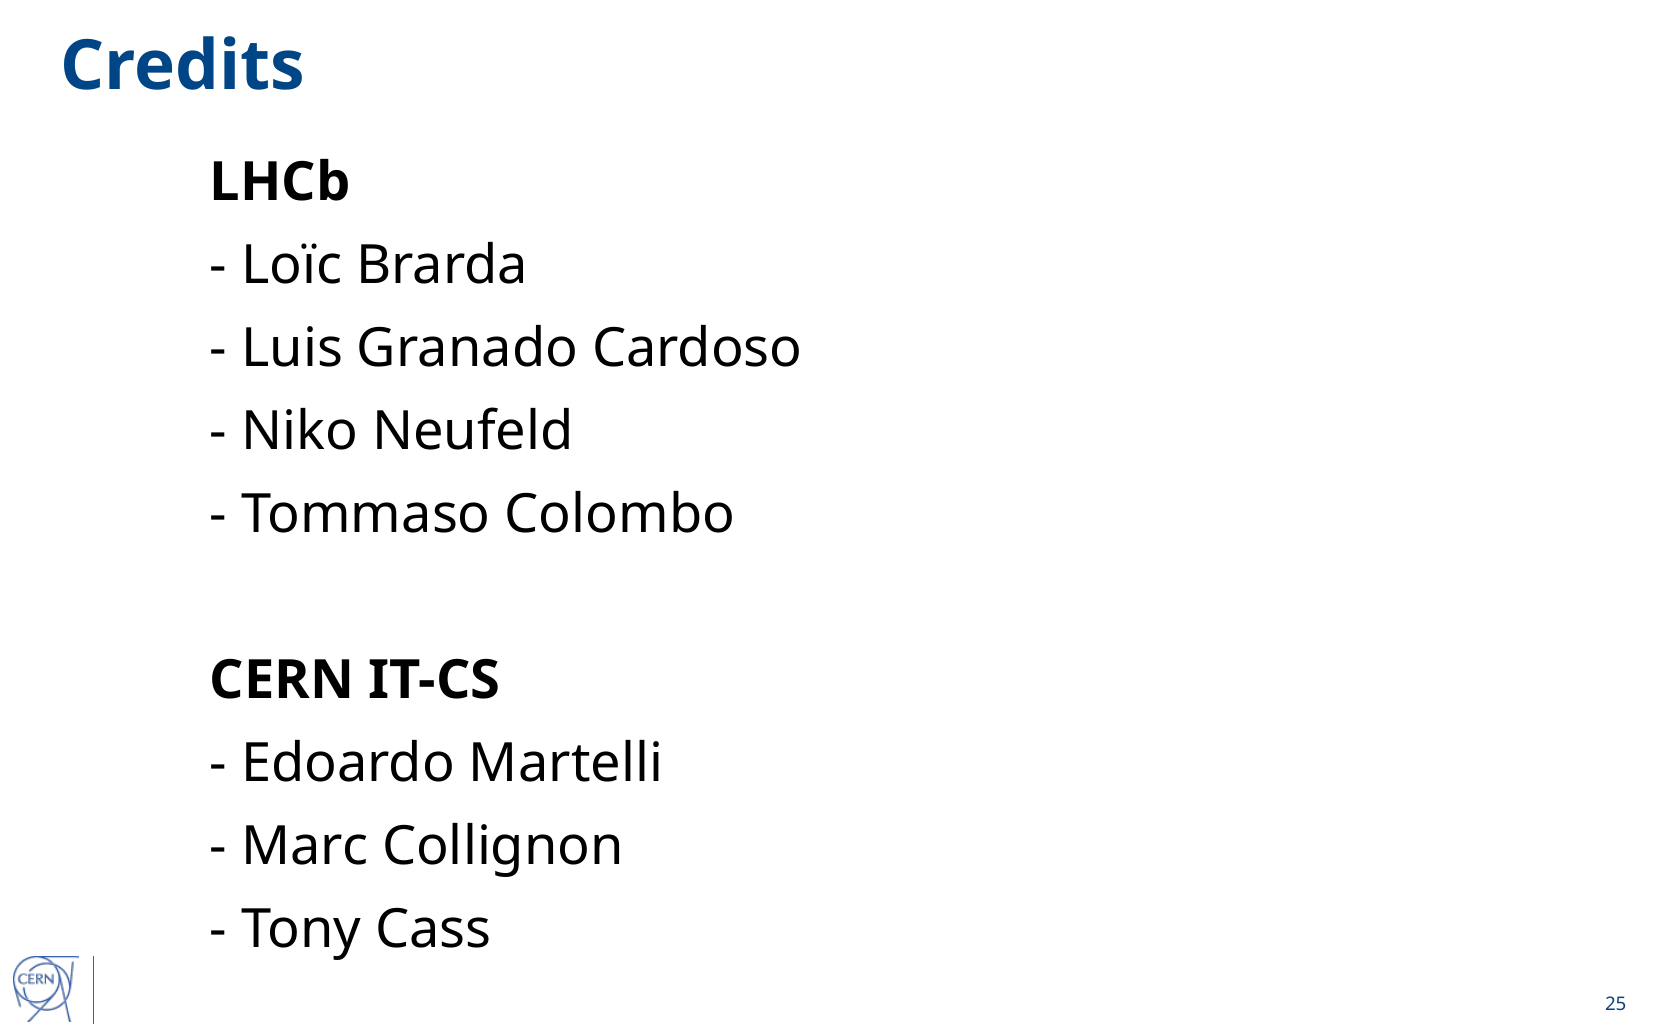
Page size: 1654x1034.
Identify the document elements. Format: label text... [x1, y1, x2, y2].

title Credits [60, 0, 1528, 138]
text_box LHCb - Loïc Brarda - Luis Granado Cardoso - Niko Neufeld - Tommaso Colombo CERN IT-CS - Edoardo Martelli - Marc Collignon - Tony Cass [195, 135, 1606, 1009]
picture [13, 956, 79, 1032]
